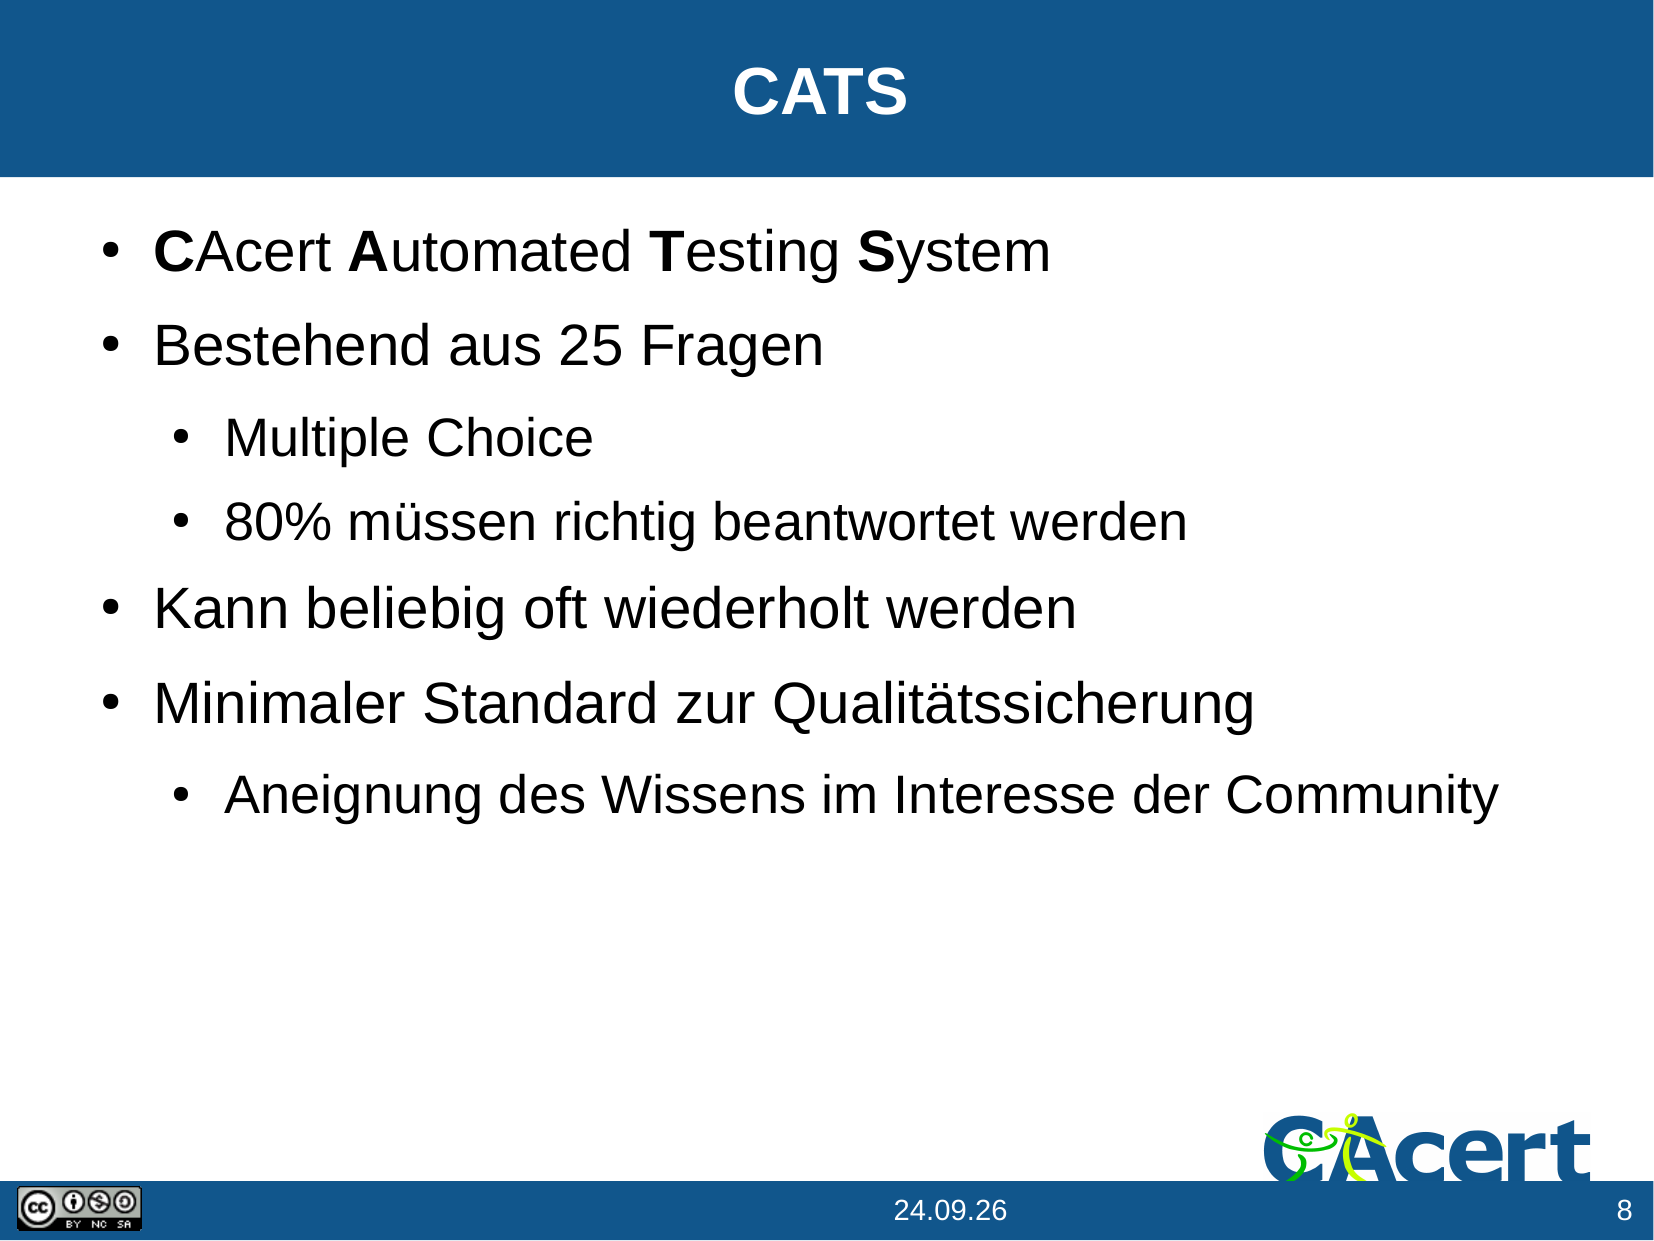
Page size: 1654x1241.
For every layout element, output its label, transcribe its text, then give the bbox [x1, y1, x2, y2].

picture [17, 1186, 142, 1231]
list CAcert Automated Testing System Bestehend aus 25 Fragen Multiple Choice 80% müssen richtig beantwortet werden Kann beliebig oft wiederholt werden Minimaler Standard zur Qualitätssicherung Aneignung des Wissens im Interesse der Community [82, 218, 1571, 1077]
picture [1263, 1112, 1591, 1181]
title CATS [76, 17, 1565, 166]
